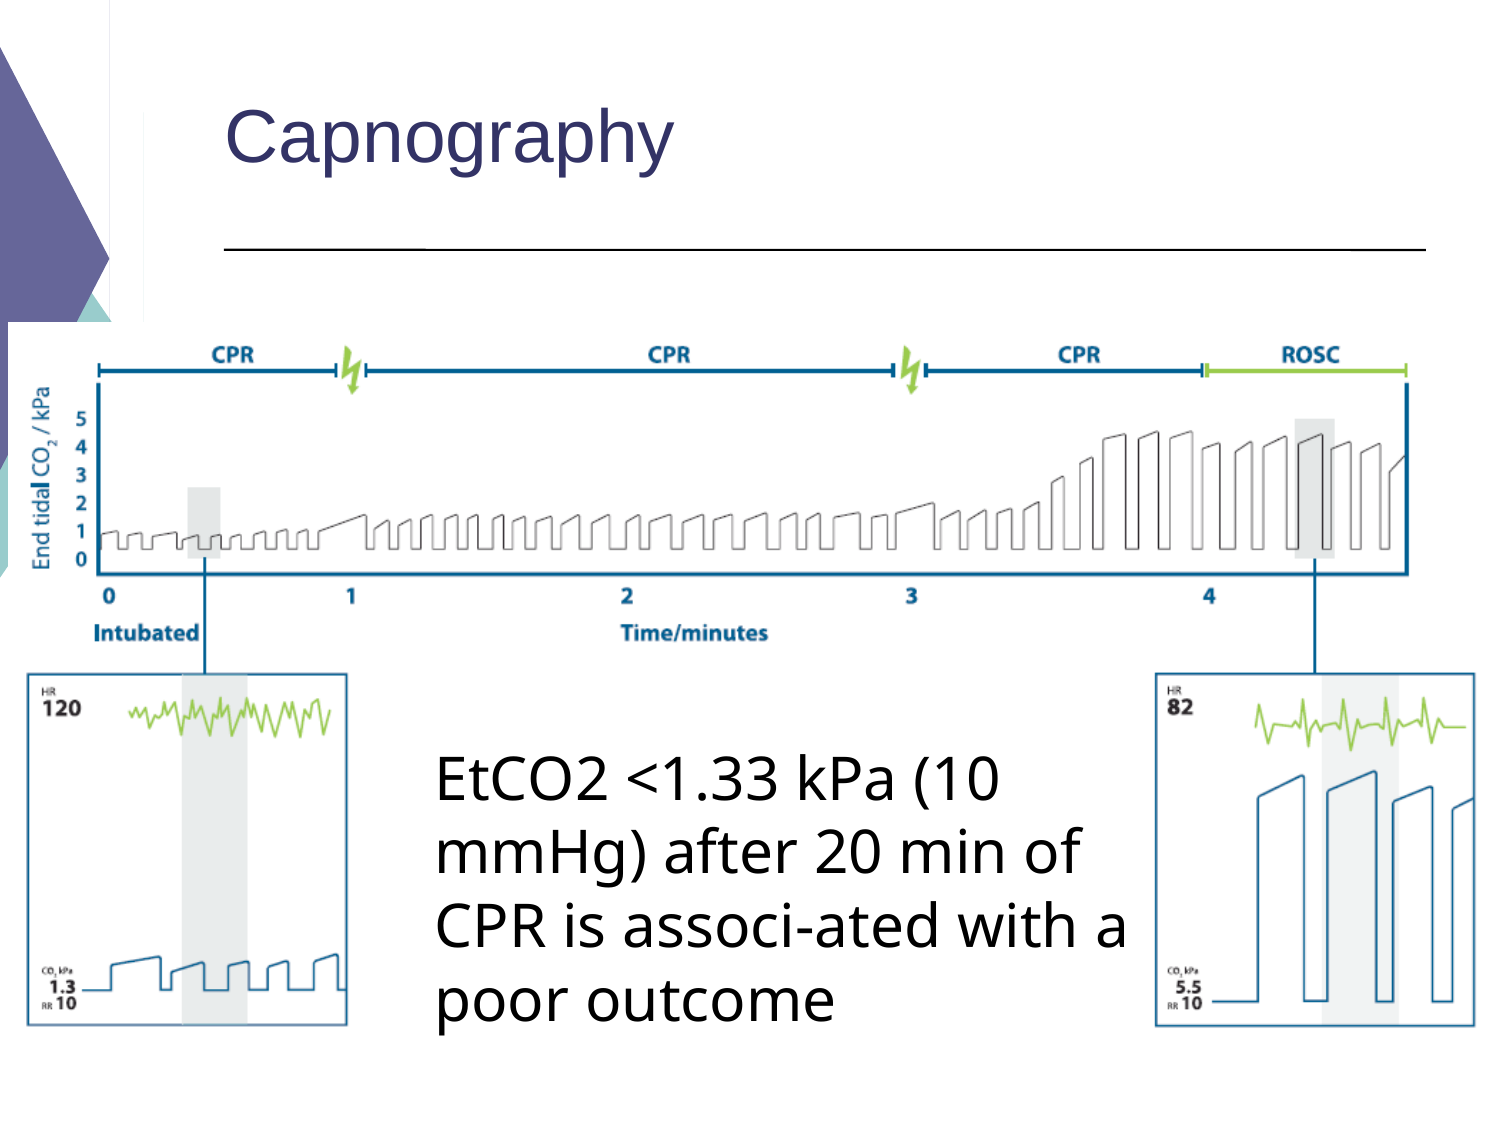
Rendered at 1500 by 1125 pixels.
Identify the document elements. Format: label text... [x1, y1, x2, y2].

picture [8, 322, 1500, 1048]
list EtCO2 <1.33 kPa (10 mmHg) after 20 min of CPR is associ-ated with a poor outcome [378, 738, 1152, 1033]
title Capnography [224, 41, 1424, 236]
